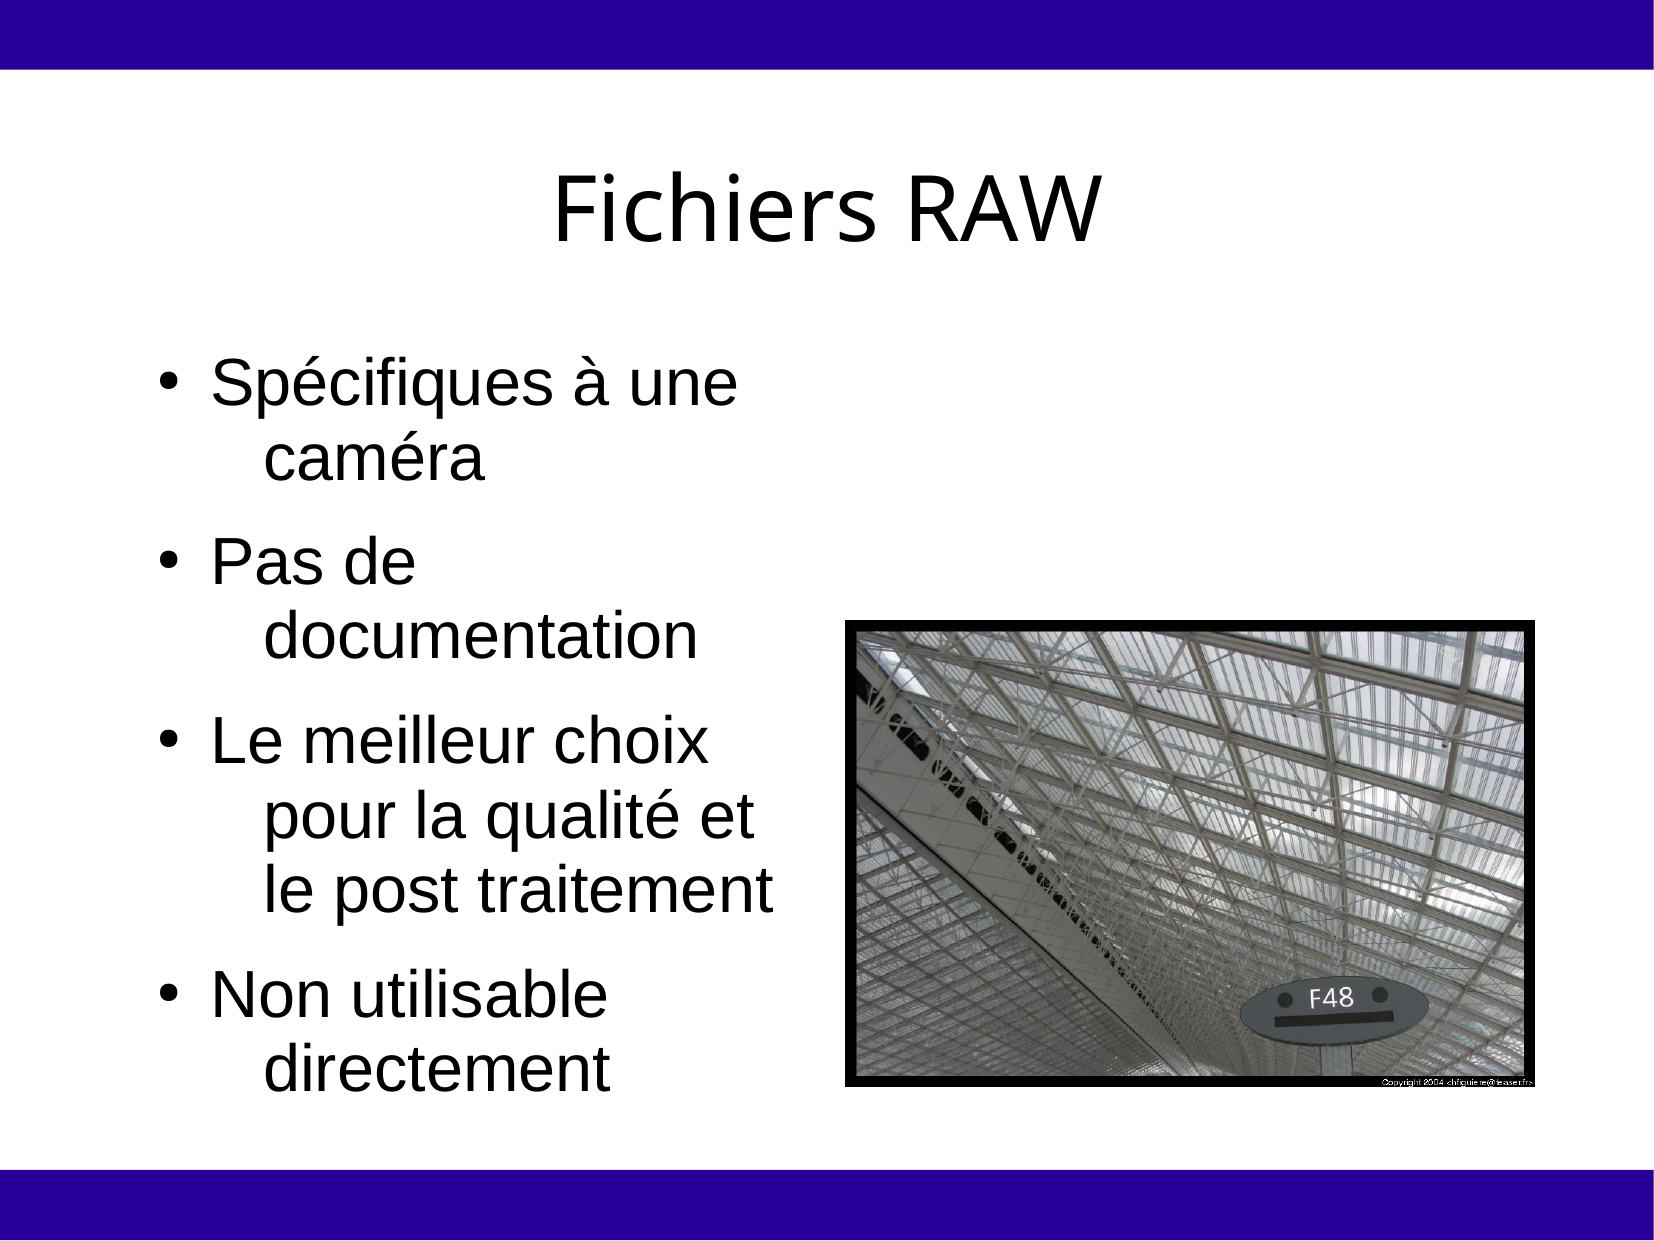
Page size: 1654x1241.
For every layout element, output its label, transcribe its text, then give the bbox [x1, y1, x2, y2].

title Fichiers RAW [121, 102, 1534, 311]
picture [845, 620, 1535, 1087]
list Spécifiques à une caméra Pas de documentation Le meilleur choix pour la qualité et le post traitement Non utilisable directement [121, 344, 811, 1181]
